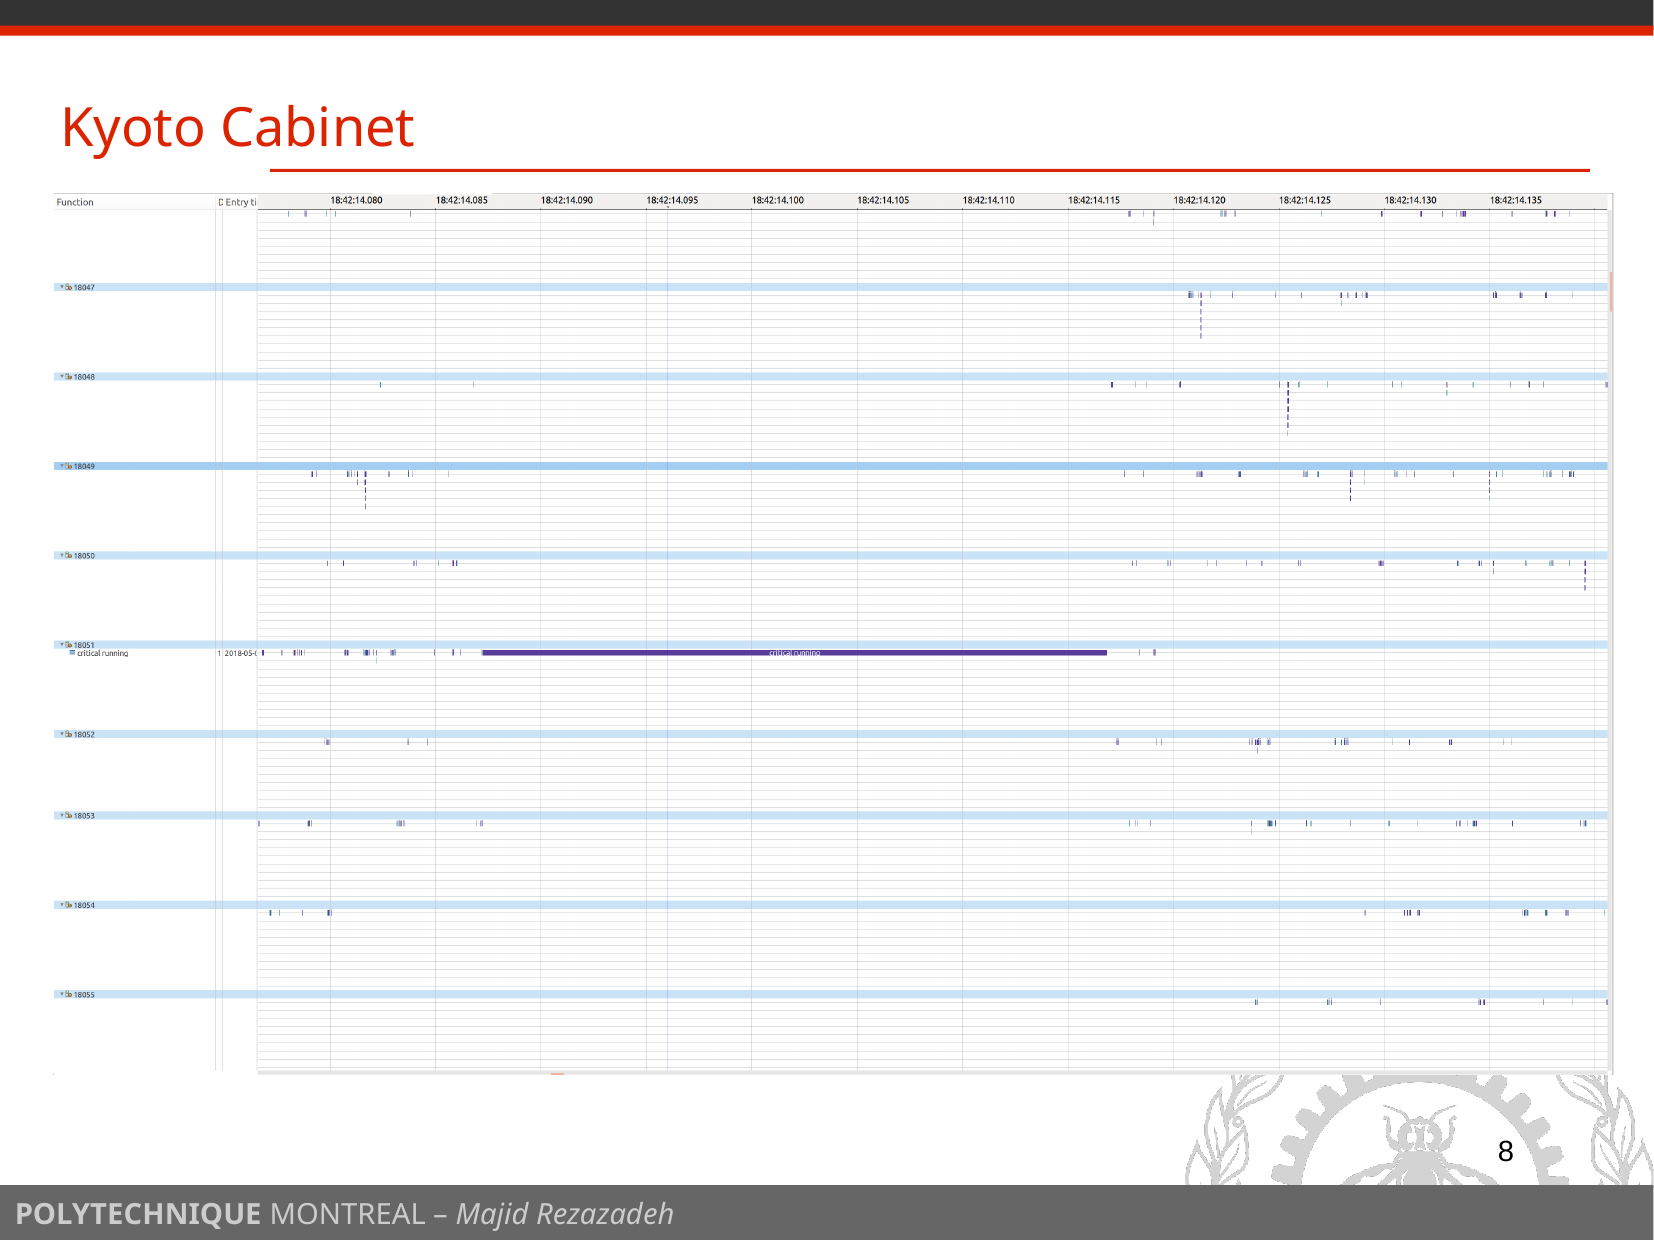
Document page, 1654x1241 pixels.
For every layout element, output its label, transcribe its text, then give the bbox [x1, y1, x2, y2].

text_box 8 [1483, 1124, 1543, 1185]
picture [53, 193, 1654, 1185]
text_box Kyoto Cabinet [60, 37, 1590, 180]
text_box [0, 0, 1654, 36]
text_box POLYTECHNIQUE MONTREAL – Majid Rezazadeh [0, 1185, 1654, 1240]
